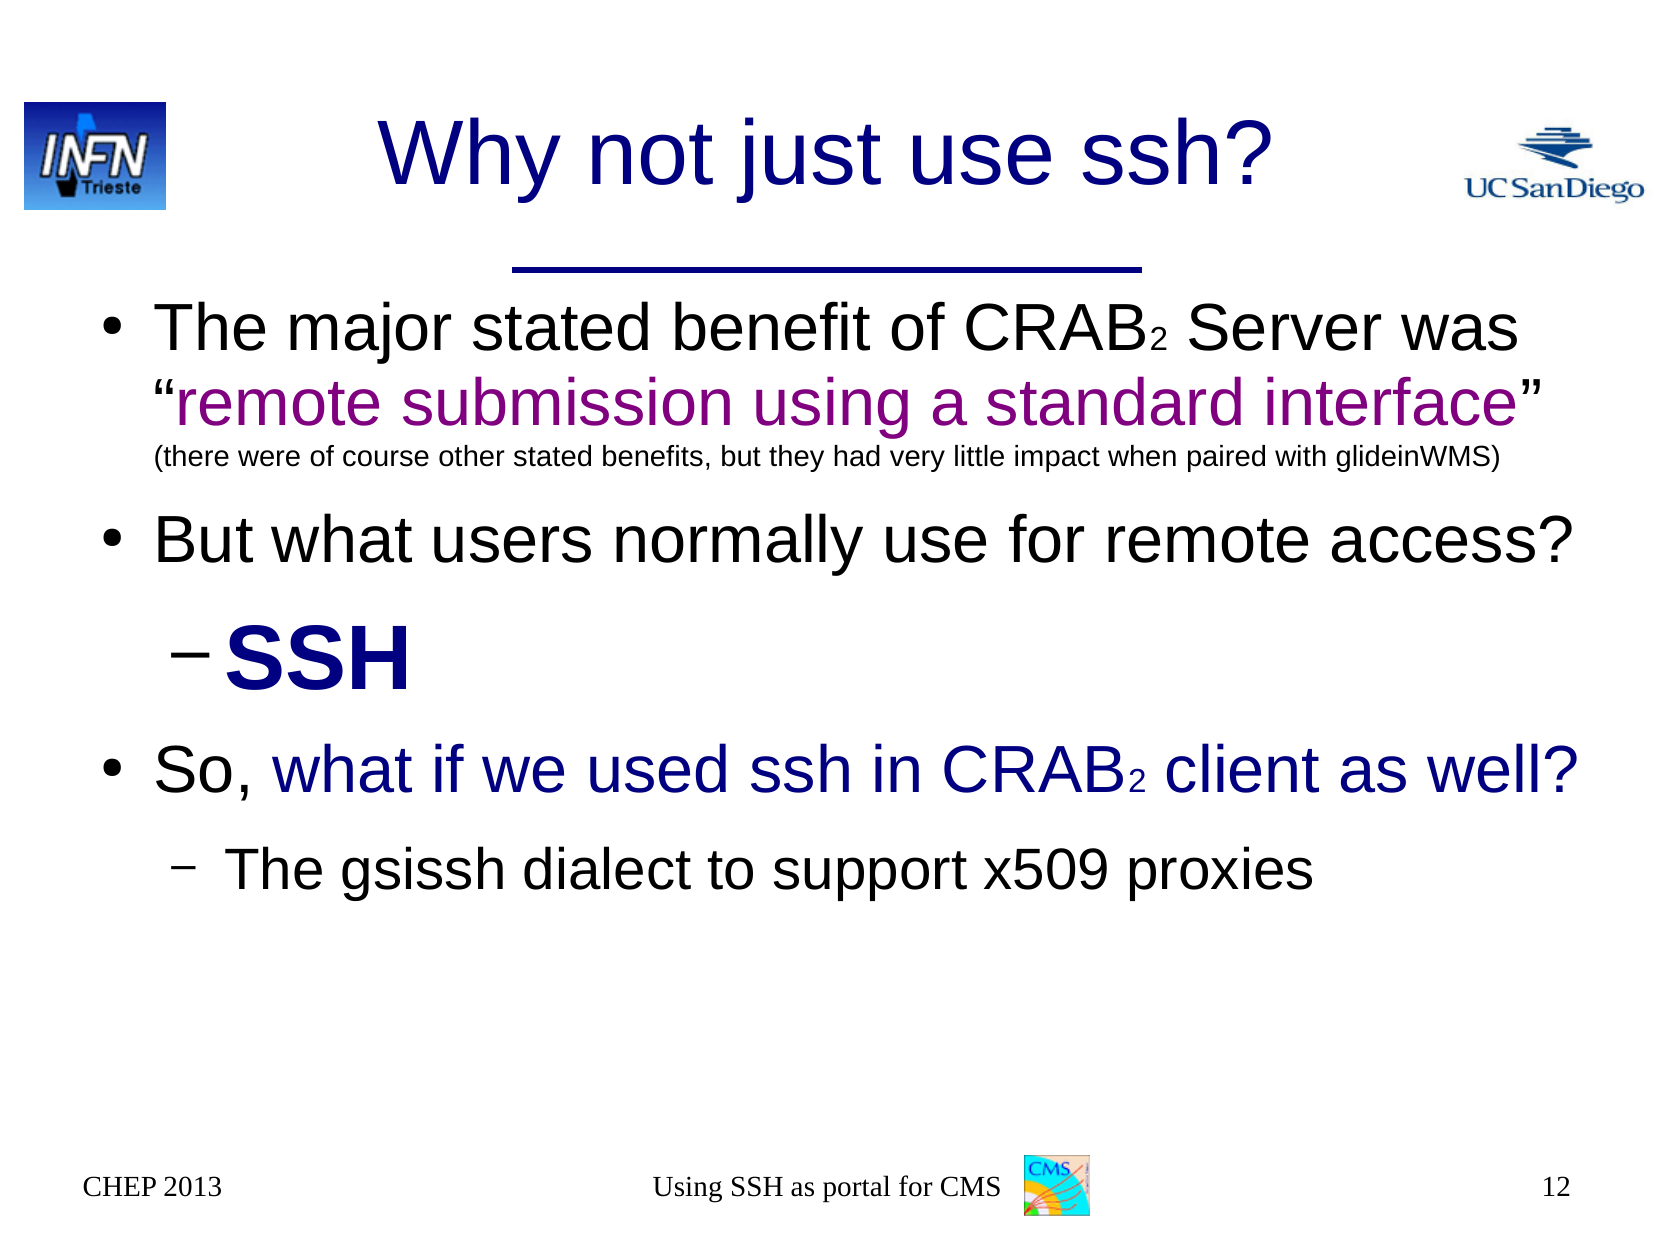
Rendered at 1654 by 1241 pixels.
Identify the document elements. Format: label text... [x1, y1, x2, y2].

picture [1571, 89, 1654, 240]
picture [1024, 1155, 1090, 1216]
picture [24, 102, 82, 210]
list The major stated benefit of CRAB2 Server was “remote submission using a standard interface” (there were of course other stated benefits, but they had very little impact when paired with glideinWMS) But what users normally use for remote access? SSH So, what if we used ssh in CRAB2 client as well? The gsissh dialect to support x509 proxies [82, 290, 1591, 1010]
title Why not just use ssh? [82, 49, 1571, 257]
